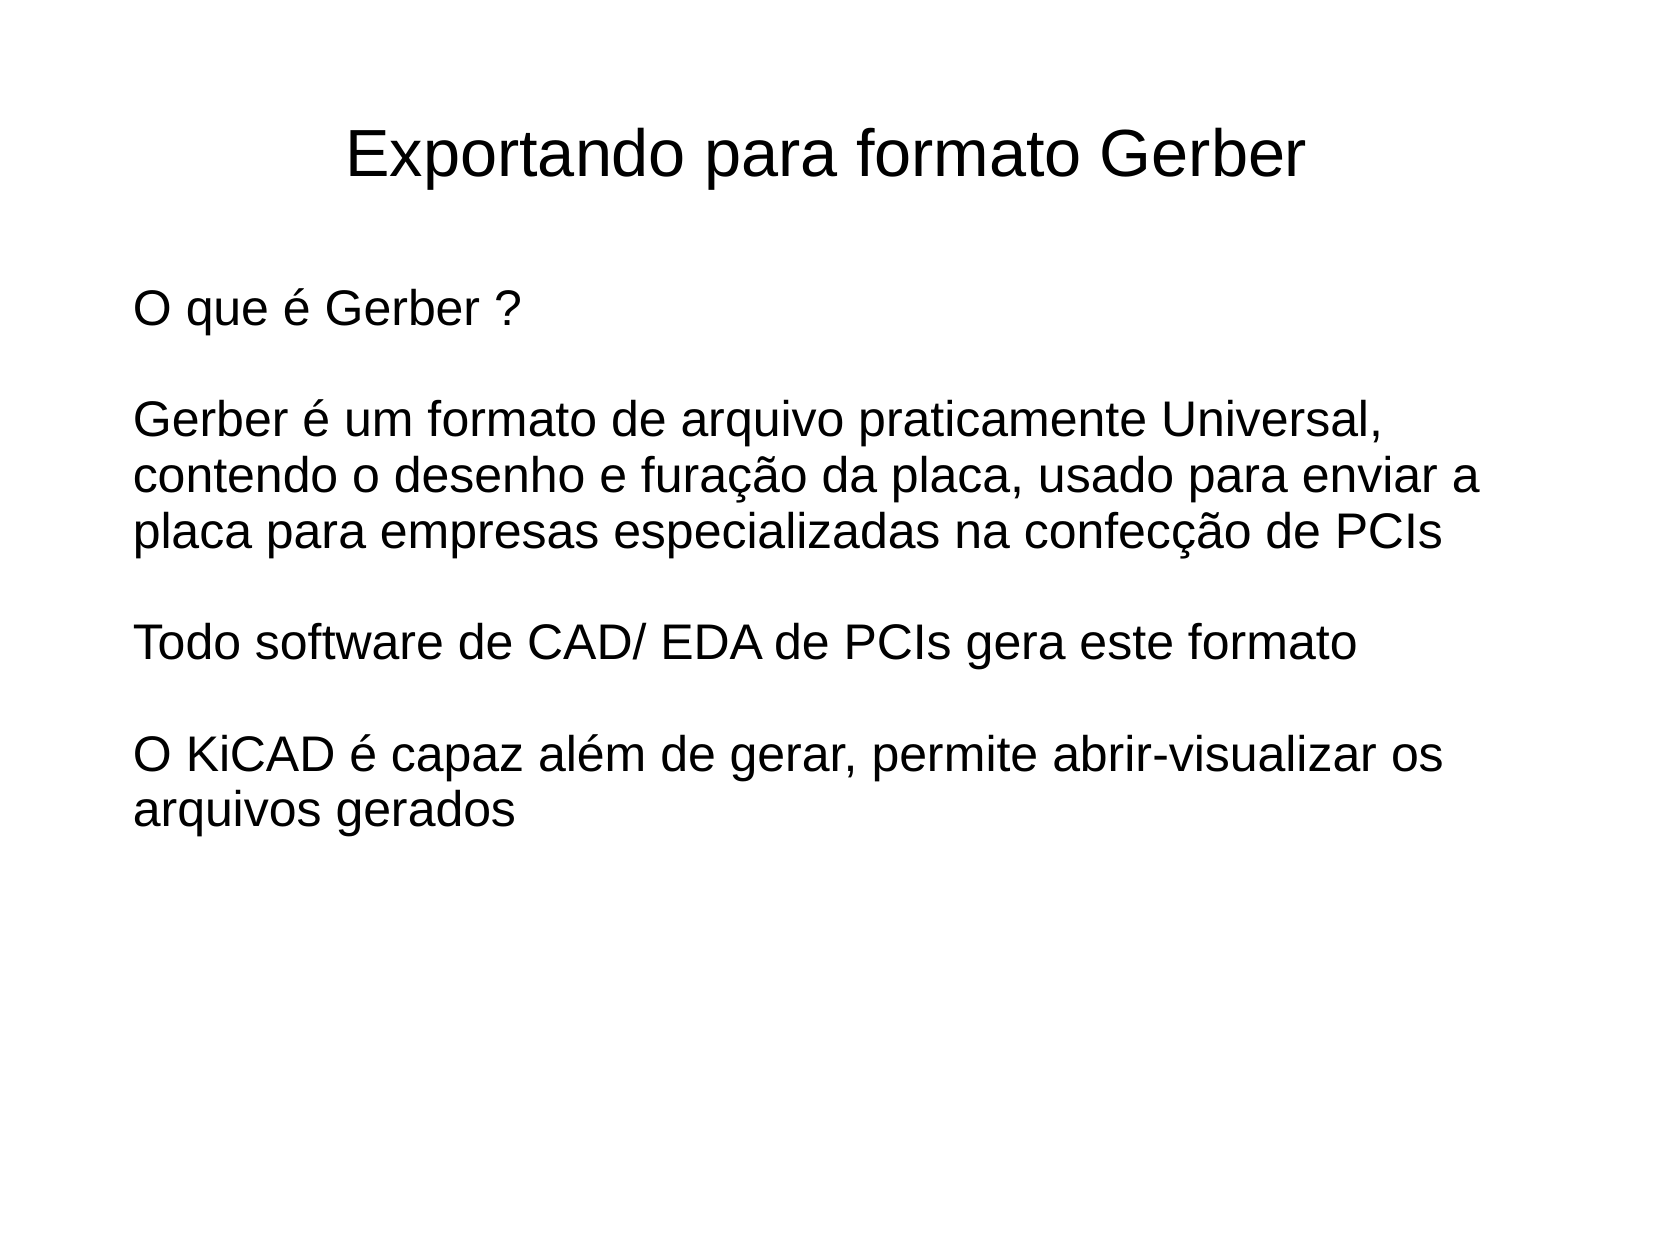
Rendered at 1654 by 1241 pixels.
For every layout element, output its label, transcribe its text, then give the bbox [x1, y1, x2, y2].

text_box O que é Gerber ? Gerber é um formato de arquivo praticamente Universal, contendo o desenho e furação da placa, usado para enviar a placa para empresas especializadas na confecção de PCIs Todo software de CAD/ EDA de PCIs gera este formato O KiCAD é capaz além de gerar, permite abrir-visualizar os arquivos gerados [118, 272, 1583, 993]
title Exportando para formato Gerber [82, 49, 1571, 257]
